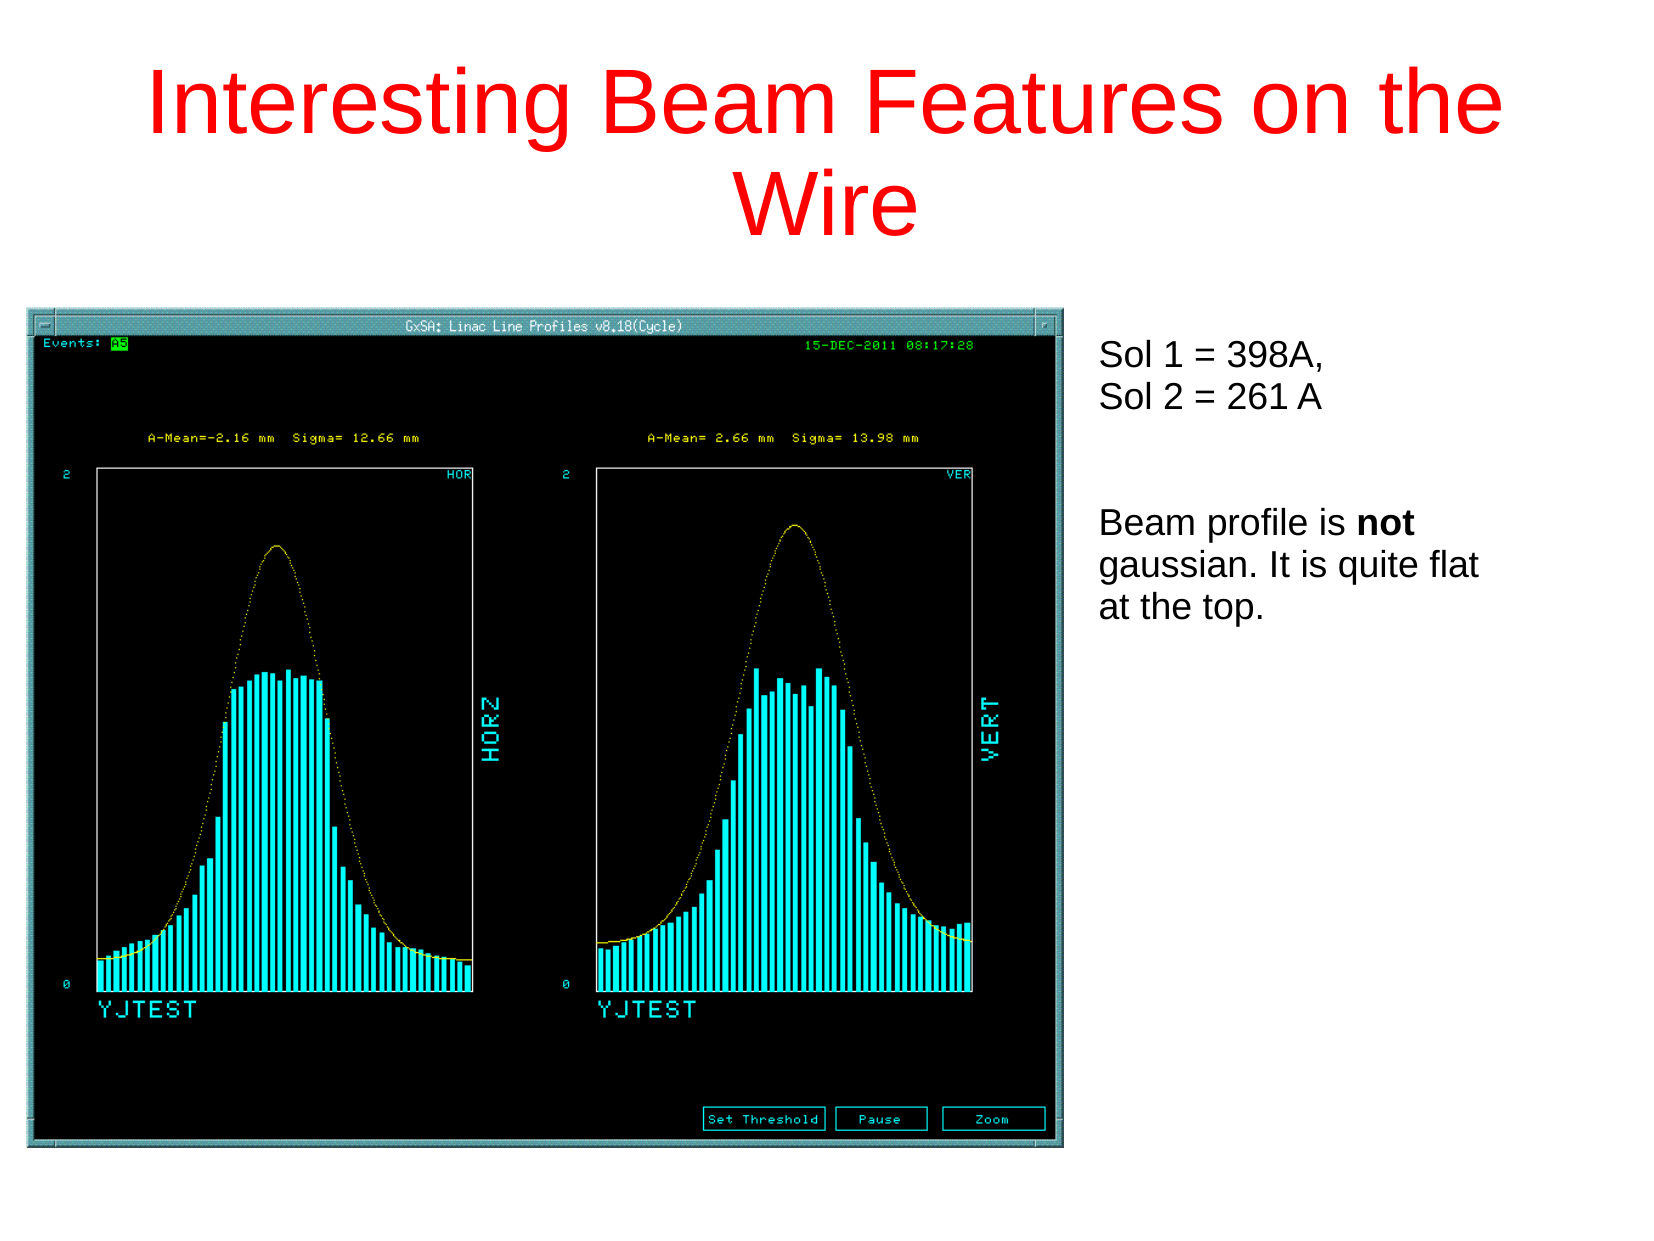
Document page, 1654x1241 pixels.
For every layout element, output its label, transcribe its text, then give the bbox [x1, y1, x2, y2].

text_box Sol 1 = 398A, Sol 2 = 261 A Beam profile is not gaussian. It is quite flat at the top. [1083, 326, 1534, 635]
picture [26, 307, 1064, 1148]
title Interesting Beam Features on the Wire [82, 49, 1571, 257]
